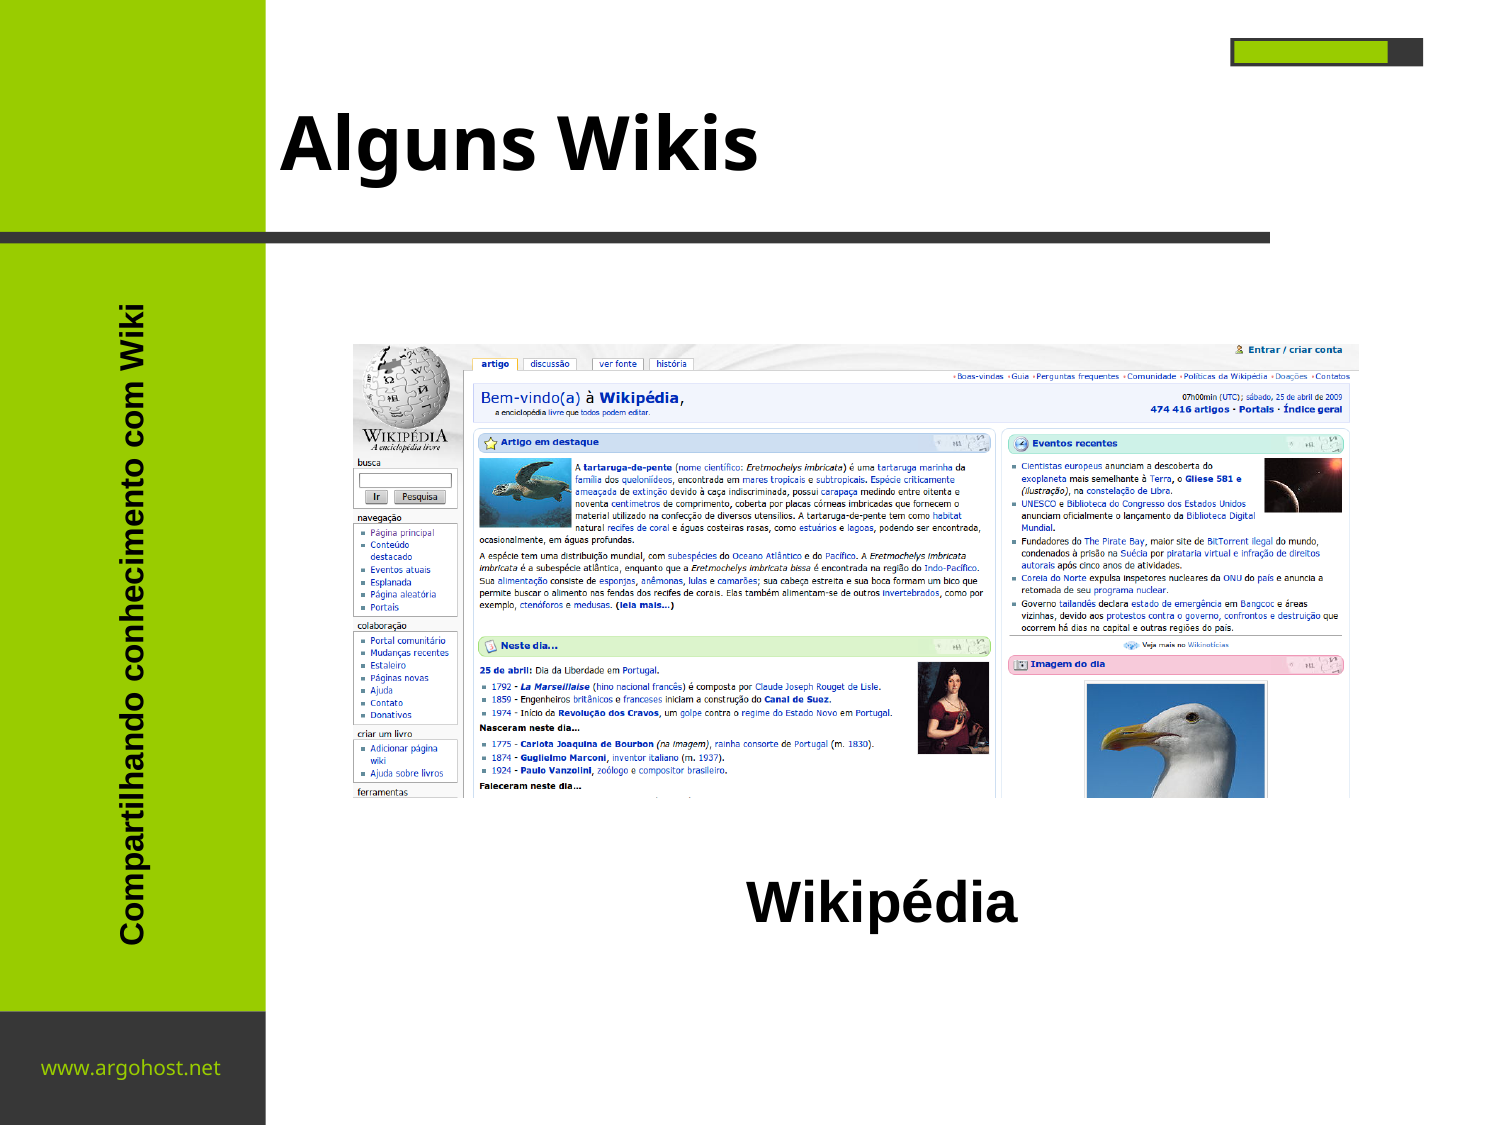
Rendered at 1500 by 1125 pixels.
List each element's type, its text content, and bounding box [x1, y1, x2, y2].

text_box Compartilhando conhecimento com Wiki [100, 279, 160, 971]
text_box [1230, 38, 1424, 67]
text_box Alguns Wikis [265, 88, 1471, 194]
picture [353, 344, 1359, 798]
text_box Wikipédia [731, 856, 1034, 942]
text_box www.argohost.net [26, 1046, 236, 1088]
text_box [0, 0, 1270, 1125]
